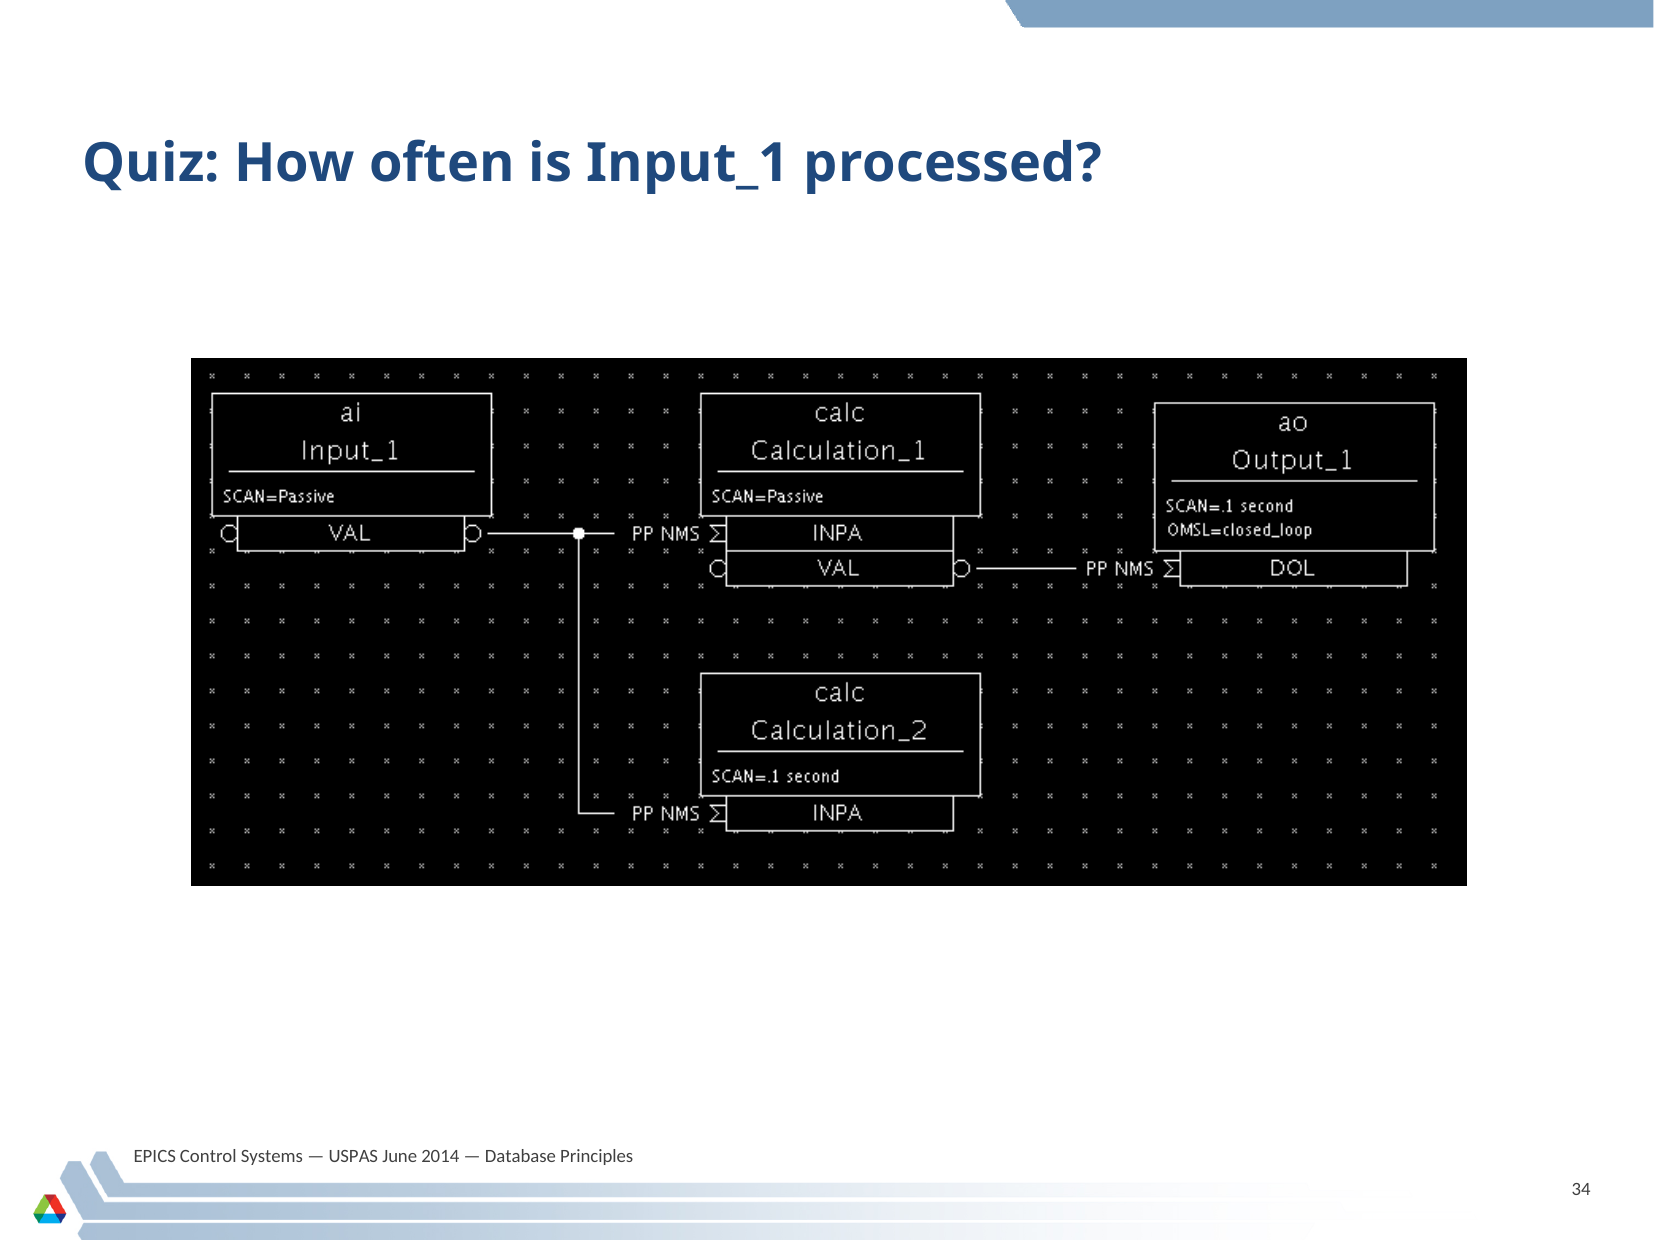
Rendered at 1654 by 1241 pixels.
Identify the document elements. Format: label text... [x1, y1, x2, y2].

picture [0, 1143, 1654, 1240]
title Quiz: How often is Input_1 processed? [82, 128, 1571, 192]
picture [191, 358, 1467, 886]
picture [0, 0, 1654, 29]
